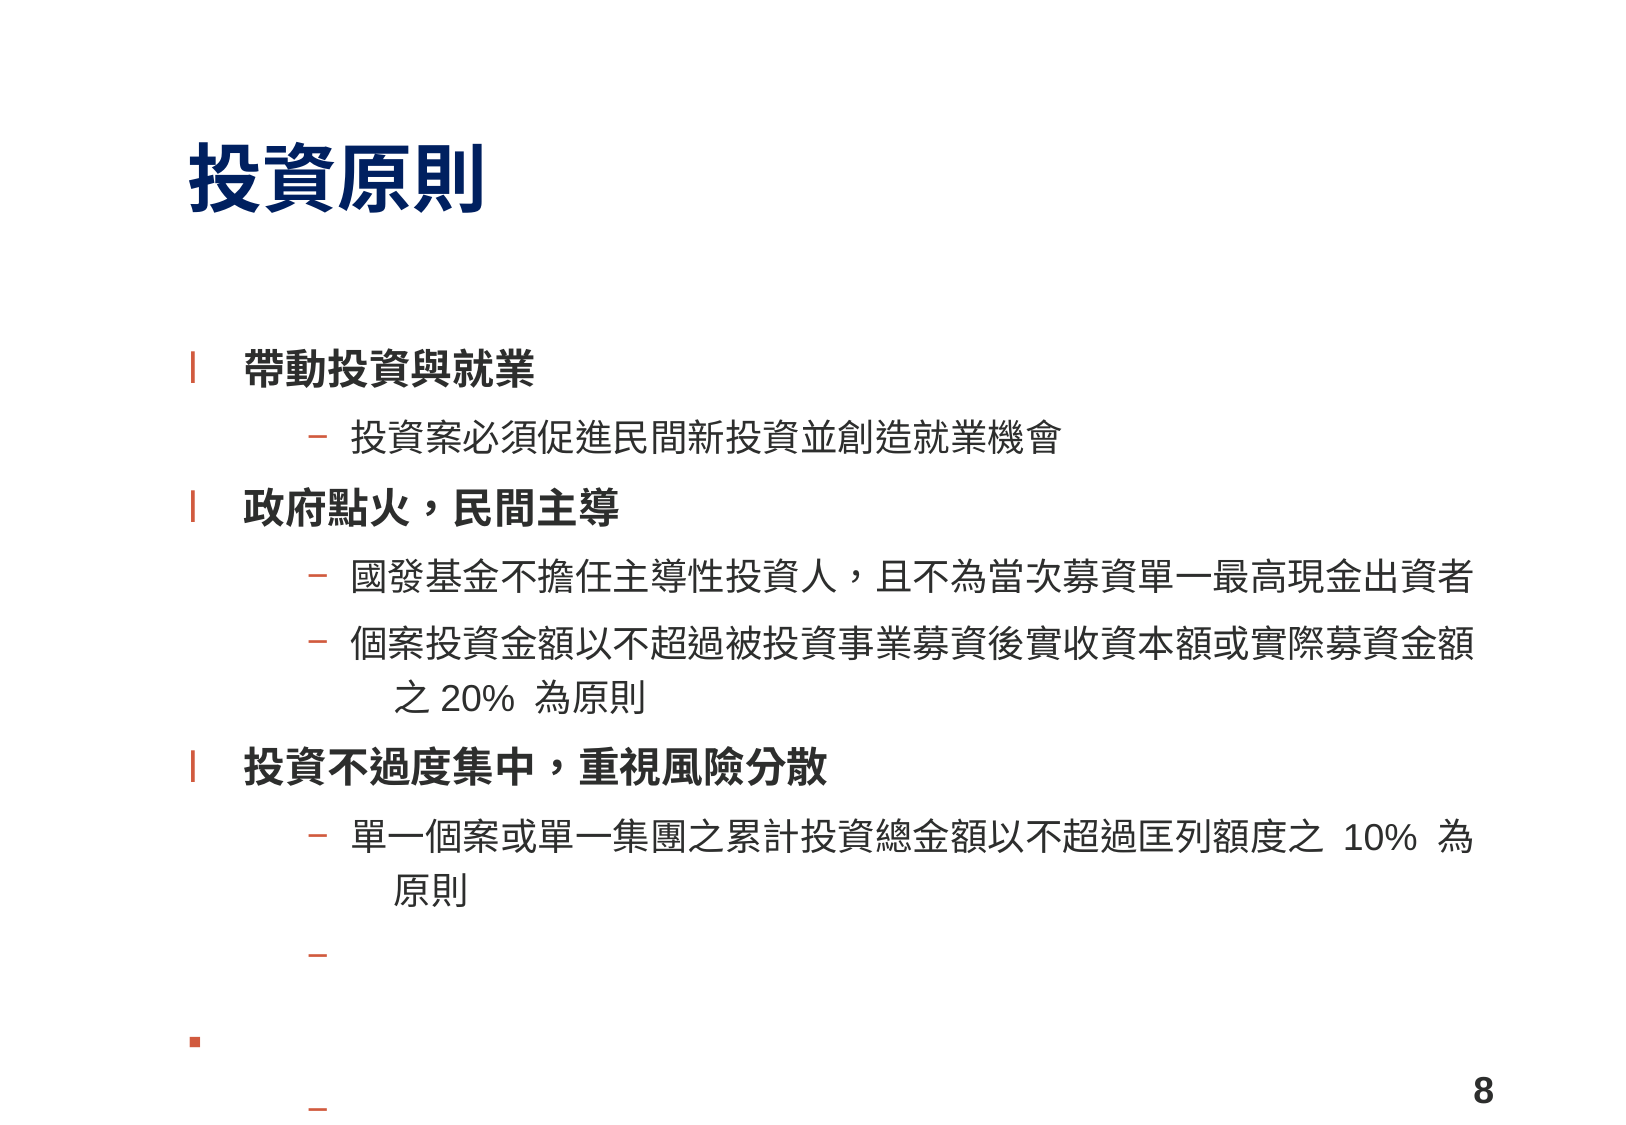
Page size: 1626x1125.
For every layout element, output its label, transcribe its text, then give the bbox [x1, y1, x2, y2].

text_box 7 [1458, 1052, 1581, 1125]
list 帶動投資與就業 投資案必須促進民間新投資並創造就業機會 政府點火，民間主導 國發基金不擔任主導性投資人，且不為當次募資單一最高現金出資者 個案投資金額以不超過被投資事業募資後實收資本額或實際募資金額之20% 為原則 投資不過度集中，重視風險分散 單一個案或單一集團之累計投資總金額以不超過匡列額度之 10% 為原則 [172, 324, 1494, 950]
title 投資原則 [172, 82, 1453, 271]
